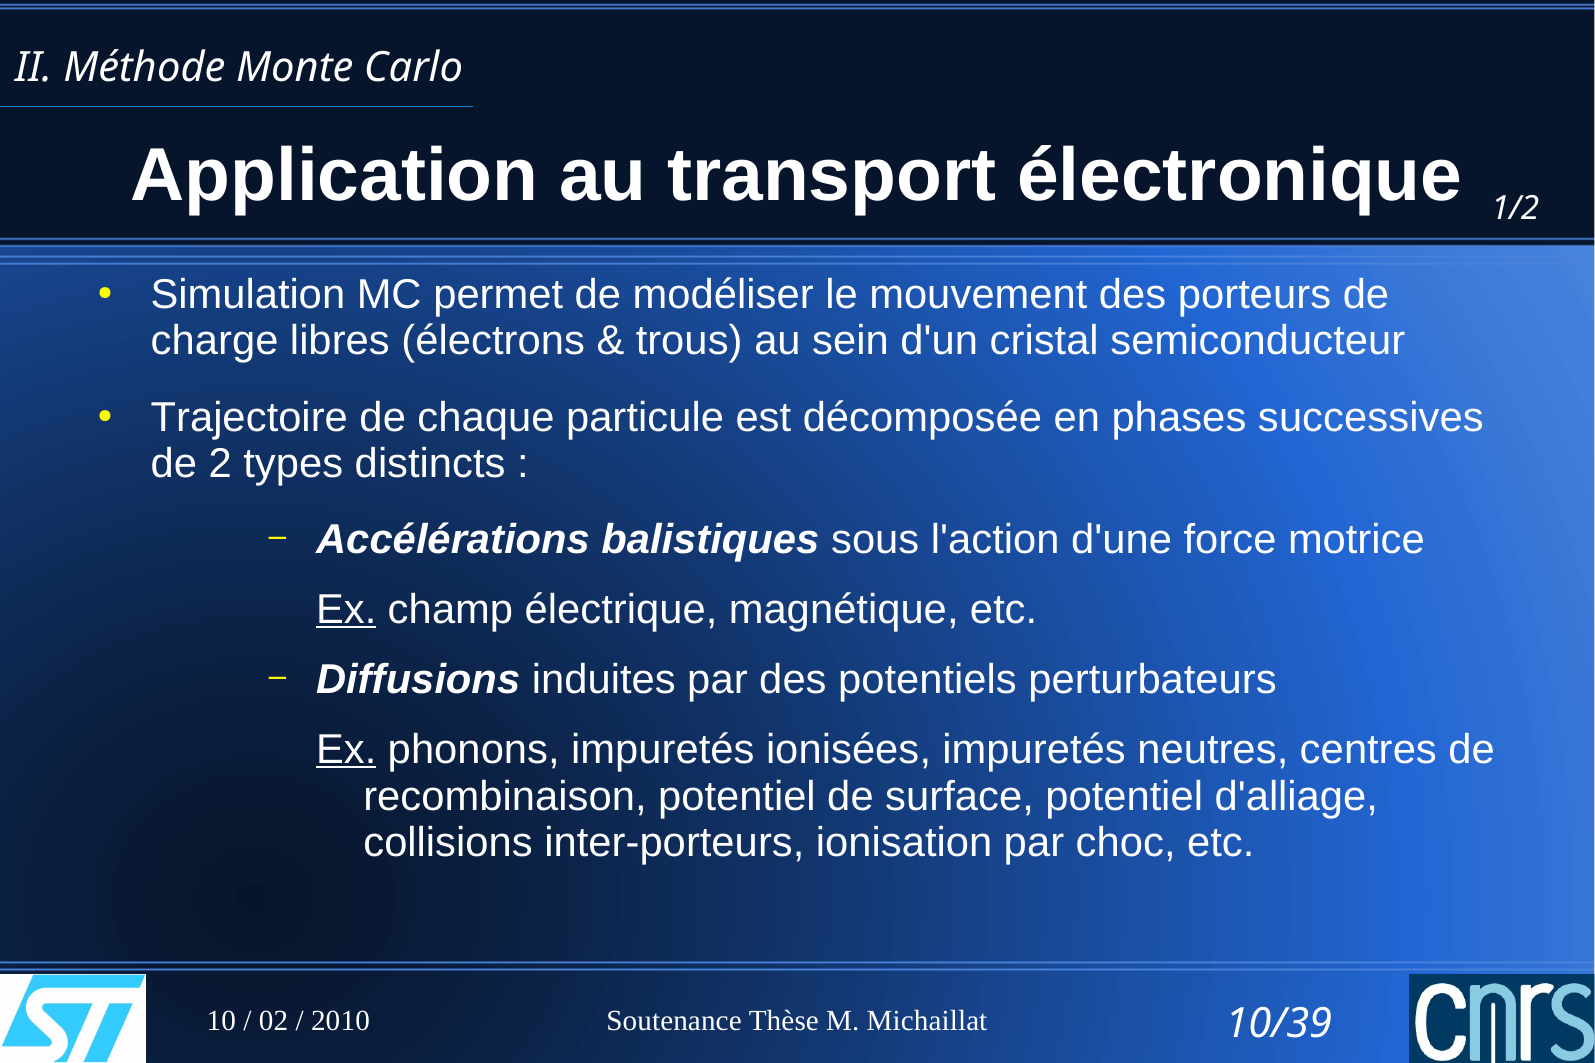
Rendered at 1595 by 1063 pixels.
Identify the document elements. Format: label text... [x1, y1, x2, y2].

text_box II. Méthode Monte Carlo [0, 29, 1182, 100]
picture [0, 0, 1595, 1063]
list Simulation MC permet de modéliser le mouvement des porteurs de charge libres (électrons & trous) au sein d'un cristal semiconducteur Trajectoire de chaque particule est décomposée en phases successives de 2 types distincts : Accélérations balistiques sous l'action d'une force motrice Ex. champ électrique, magnétique, etc. Diffusions induites par des potentiels perturbateurs Ex. phonons, impuretés ionisées, impuretés neutres, centres de recombinaison, potentiel de surface, potentiel d'alliage, collisions inter-porteurs, ionisation par choc, etc. [79, 270, 1515, 973]
text_box 1/2 [1476, 177, 1564, 236]
title Application au transport électronique [79, 115, 1515, 234]
